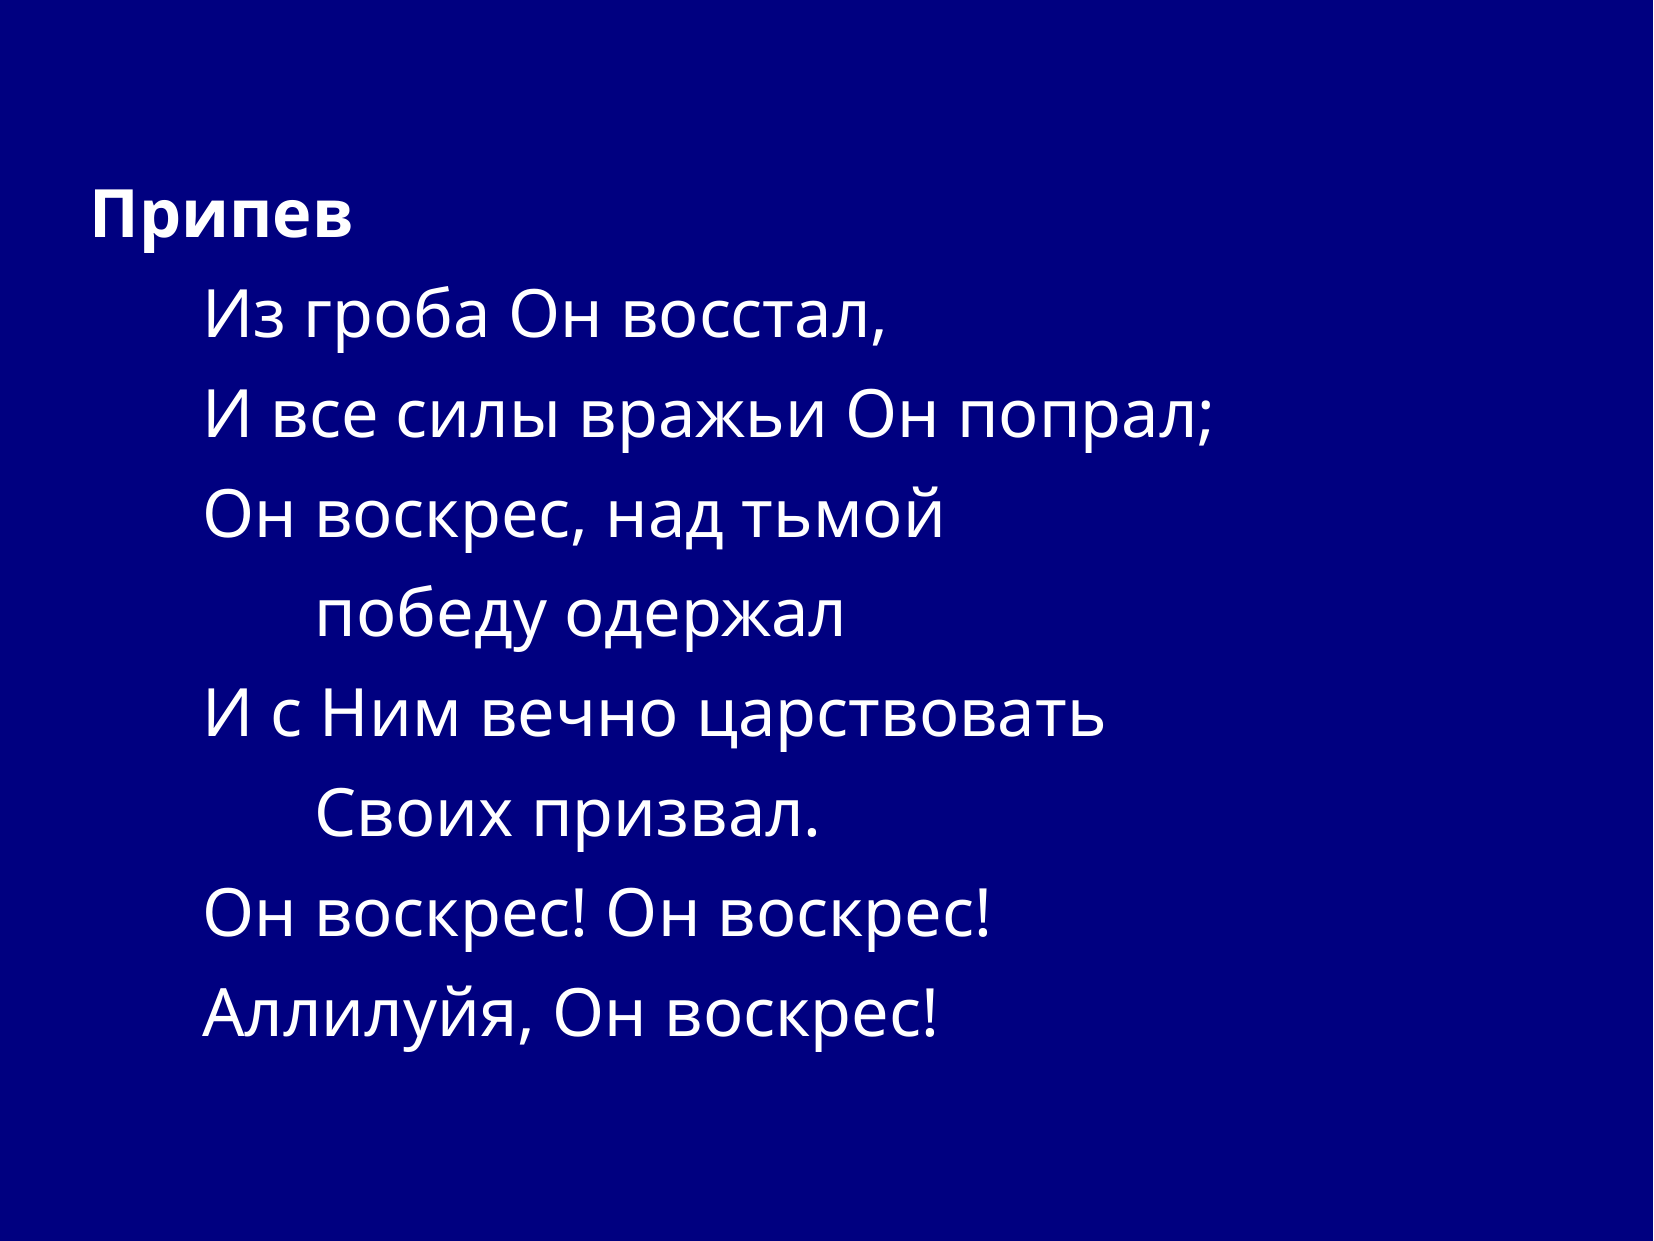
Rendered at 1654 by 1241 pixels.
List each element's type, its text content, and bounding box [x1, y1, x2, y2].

text_box Припев Из гроба Он восстал, И все силы вражьи Он попрал; Он воскрес, над тьмой победу одержал И с Ним вечно царствовать Своих призвал. Он воскрес! Он воскрес! Аллилуйя, Он воскрес! [75, 150, 1576, 1163]
